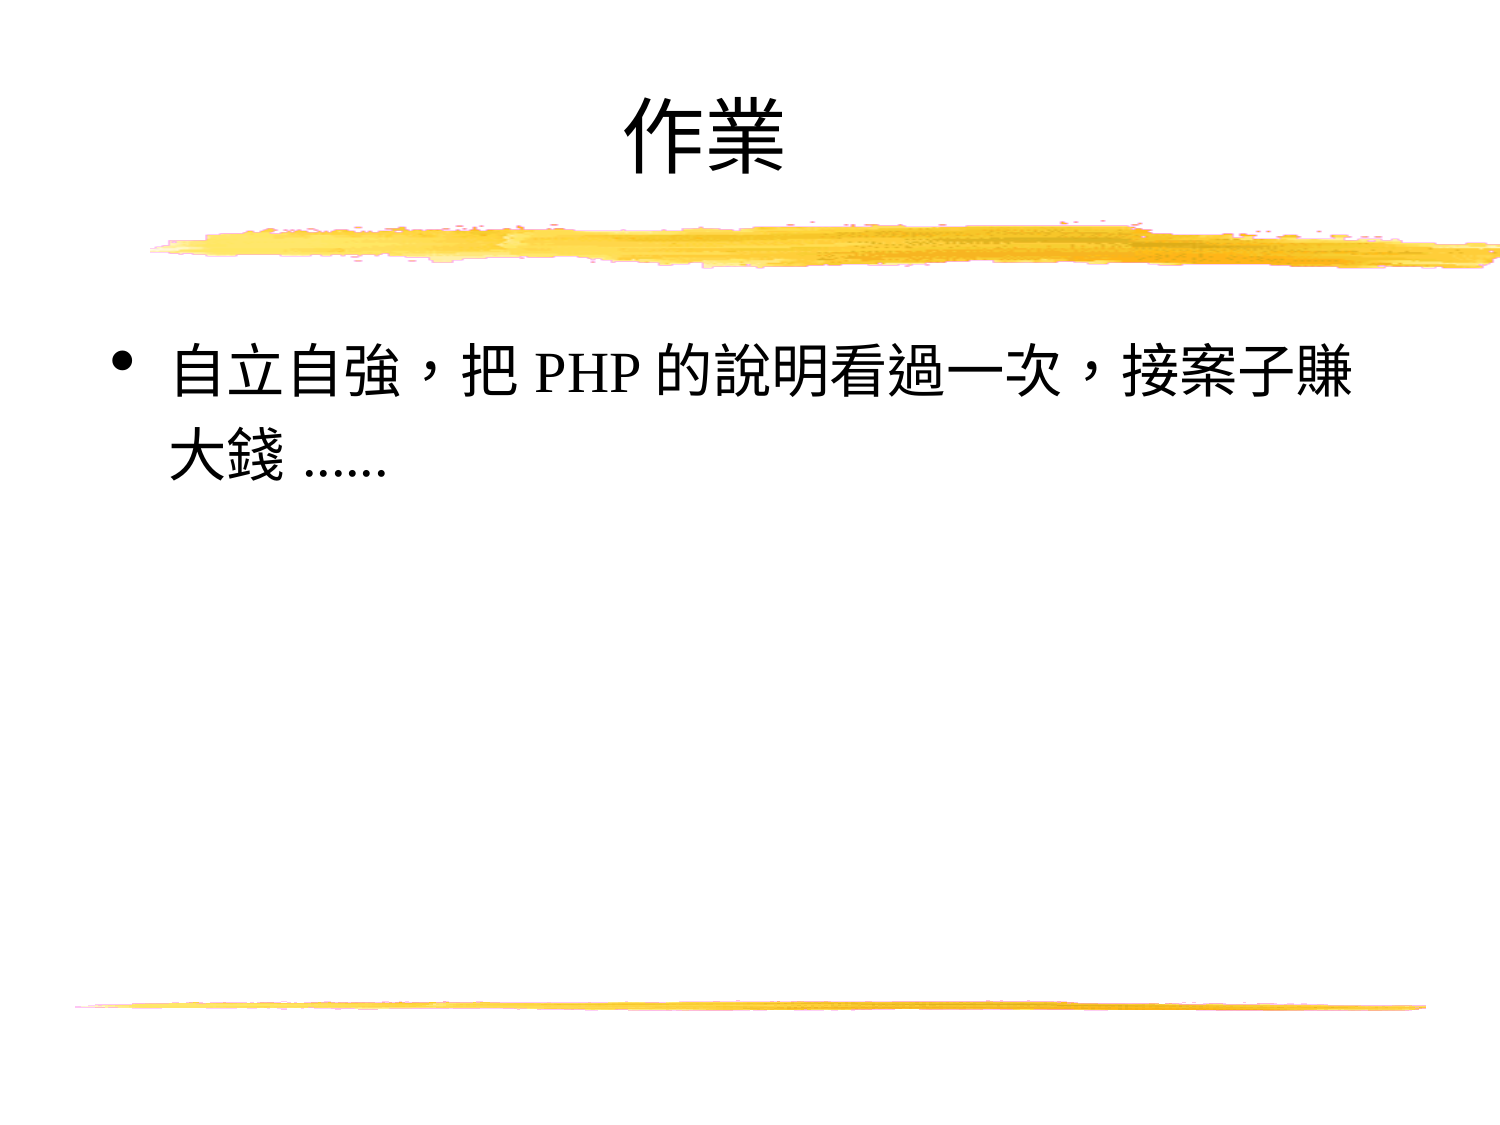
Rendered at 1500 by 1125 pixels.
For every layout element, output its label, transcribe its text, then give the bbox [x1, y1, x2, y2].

picture [75, 999, 1426, 1013]
title 作業 [66, 44, 1342, 218]
picture [150, 215, 1500, 279]
list 自立自強，把PHP的說明看過一次，接案子賺大錢...... [112, 324, 1388, 986]
